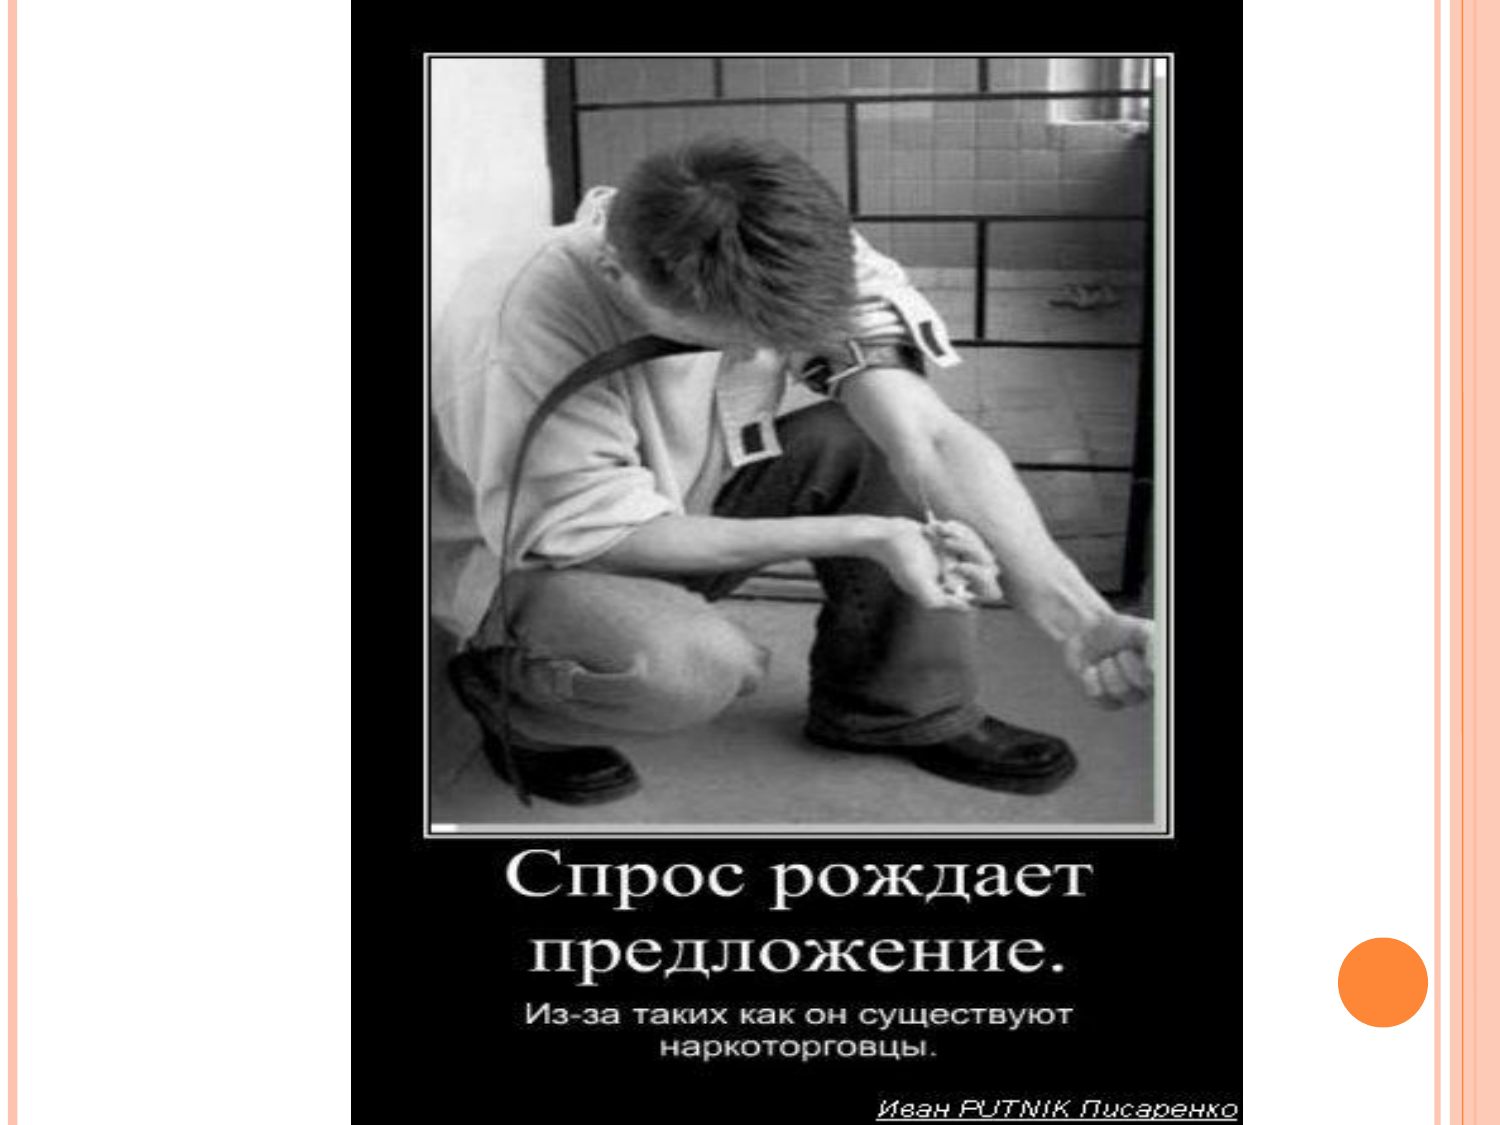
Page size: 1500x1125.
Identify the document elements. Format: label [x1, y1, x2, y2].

picture [351, 0, 1243, 1125]
